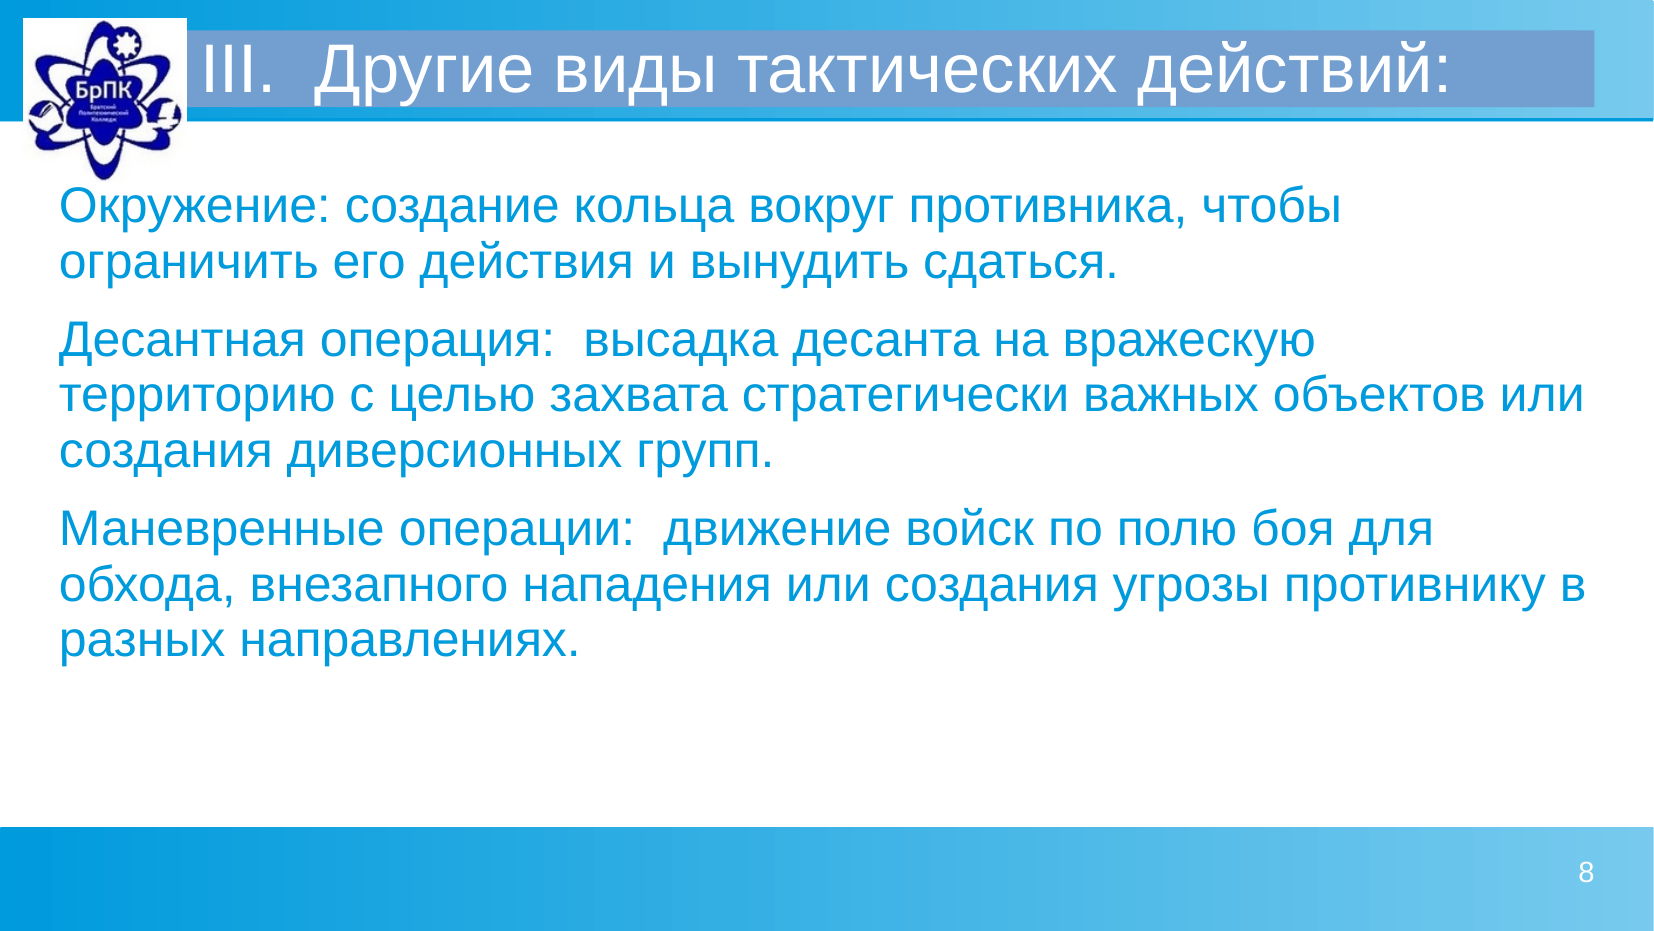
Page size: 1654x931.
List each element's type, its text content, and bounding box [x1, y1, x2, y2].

title III. Другие виды тактических действий: [187, 30, 1595, 108]
picture [23, 19, 187, 183]
list Окружение: создание кольца вокруг противника, чтобы ограничить его действия и вынудить сдаться. Десантная операция: высадка десанта на вражескую территорию с целью захвата стратегически важных объектов или создания диверсионных групп. Маневренные операции: движение войск по полю боя для обхода, внезапного нападения или создания угрозы противнику в разных направлениях. [59, 177, 1595, 768]
